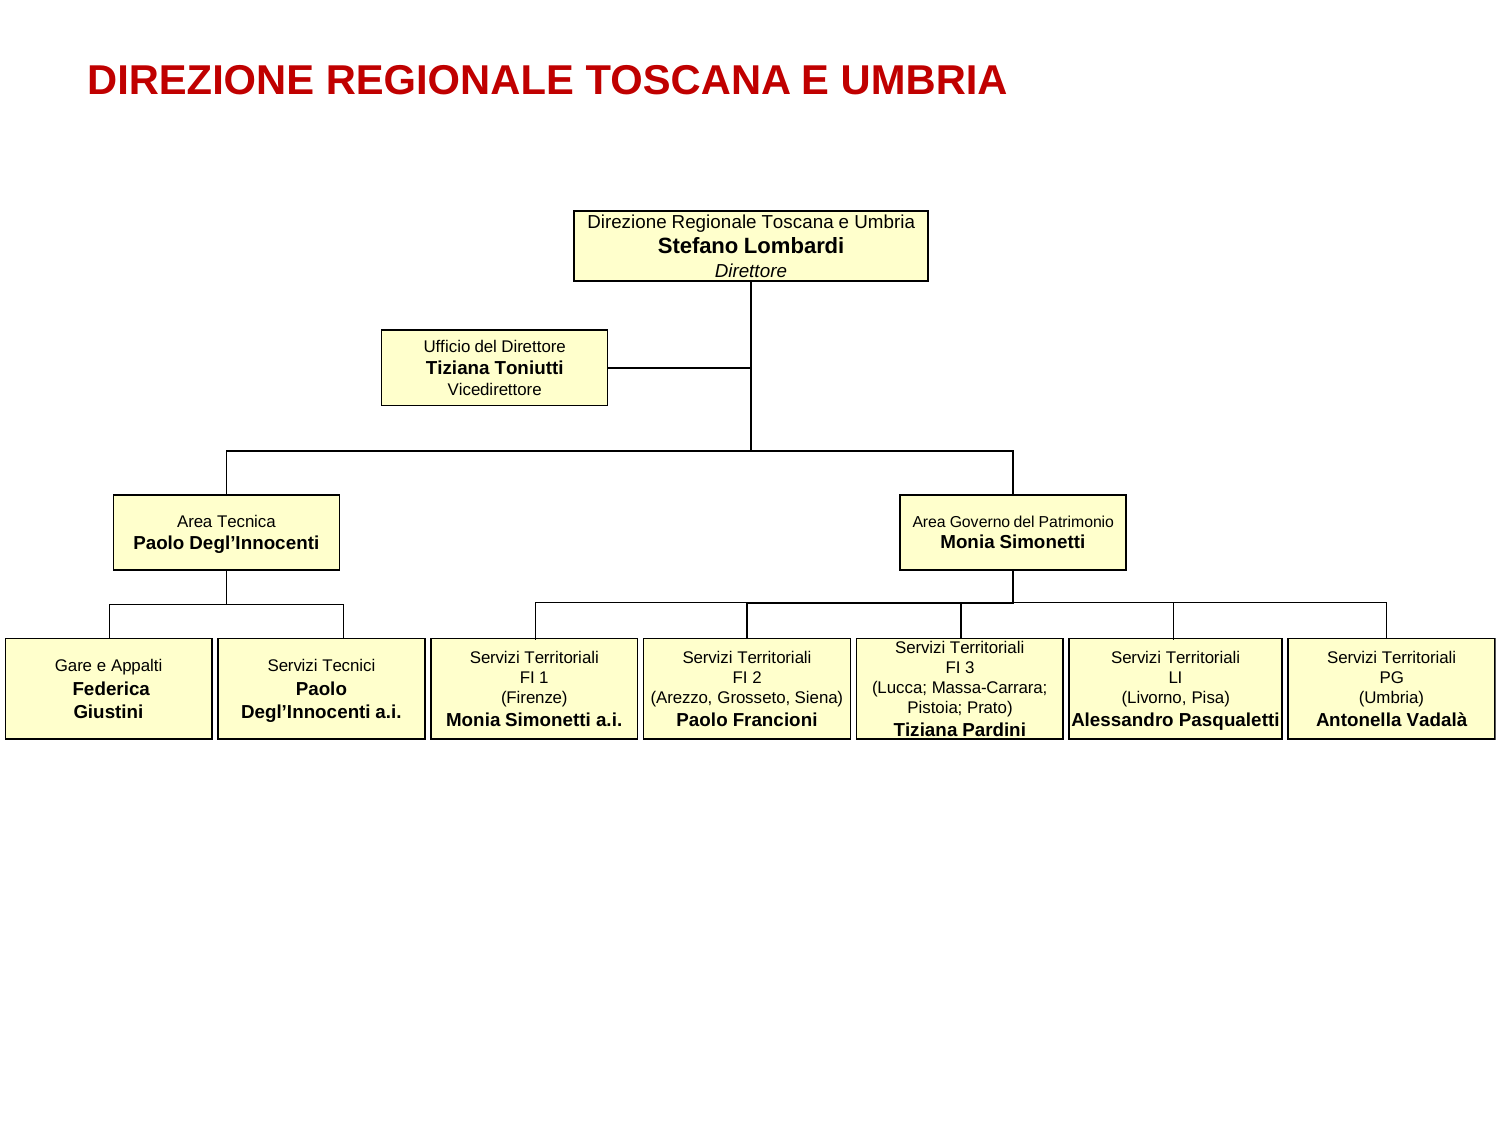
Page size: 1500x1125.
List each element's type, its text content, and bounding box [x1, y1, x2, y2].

text_box DIREZIONE REGIONALE TOSCANA E UMBRIA [72, 45, 1462, 128]
picture [4, 204, 1496, 752]
